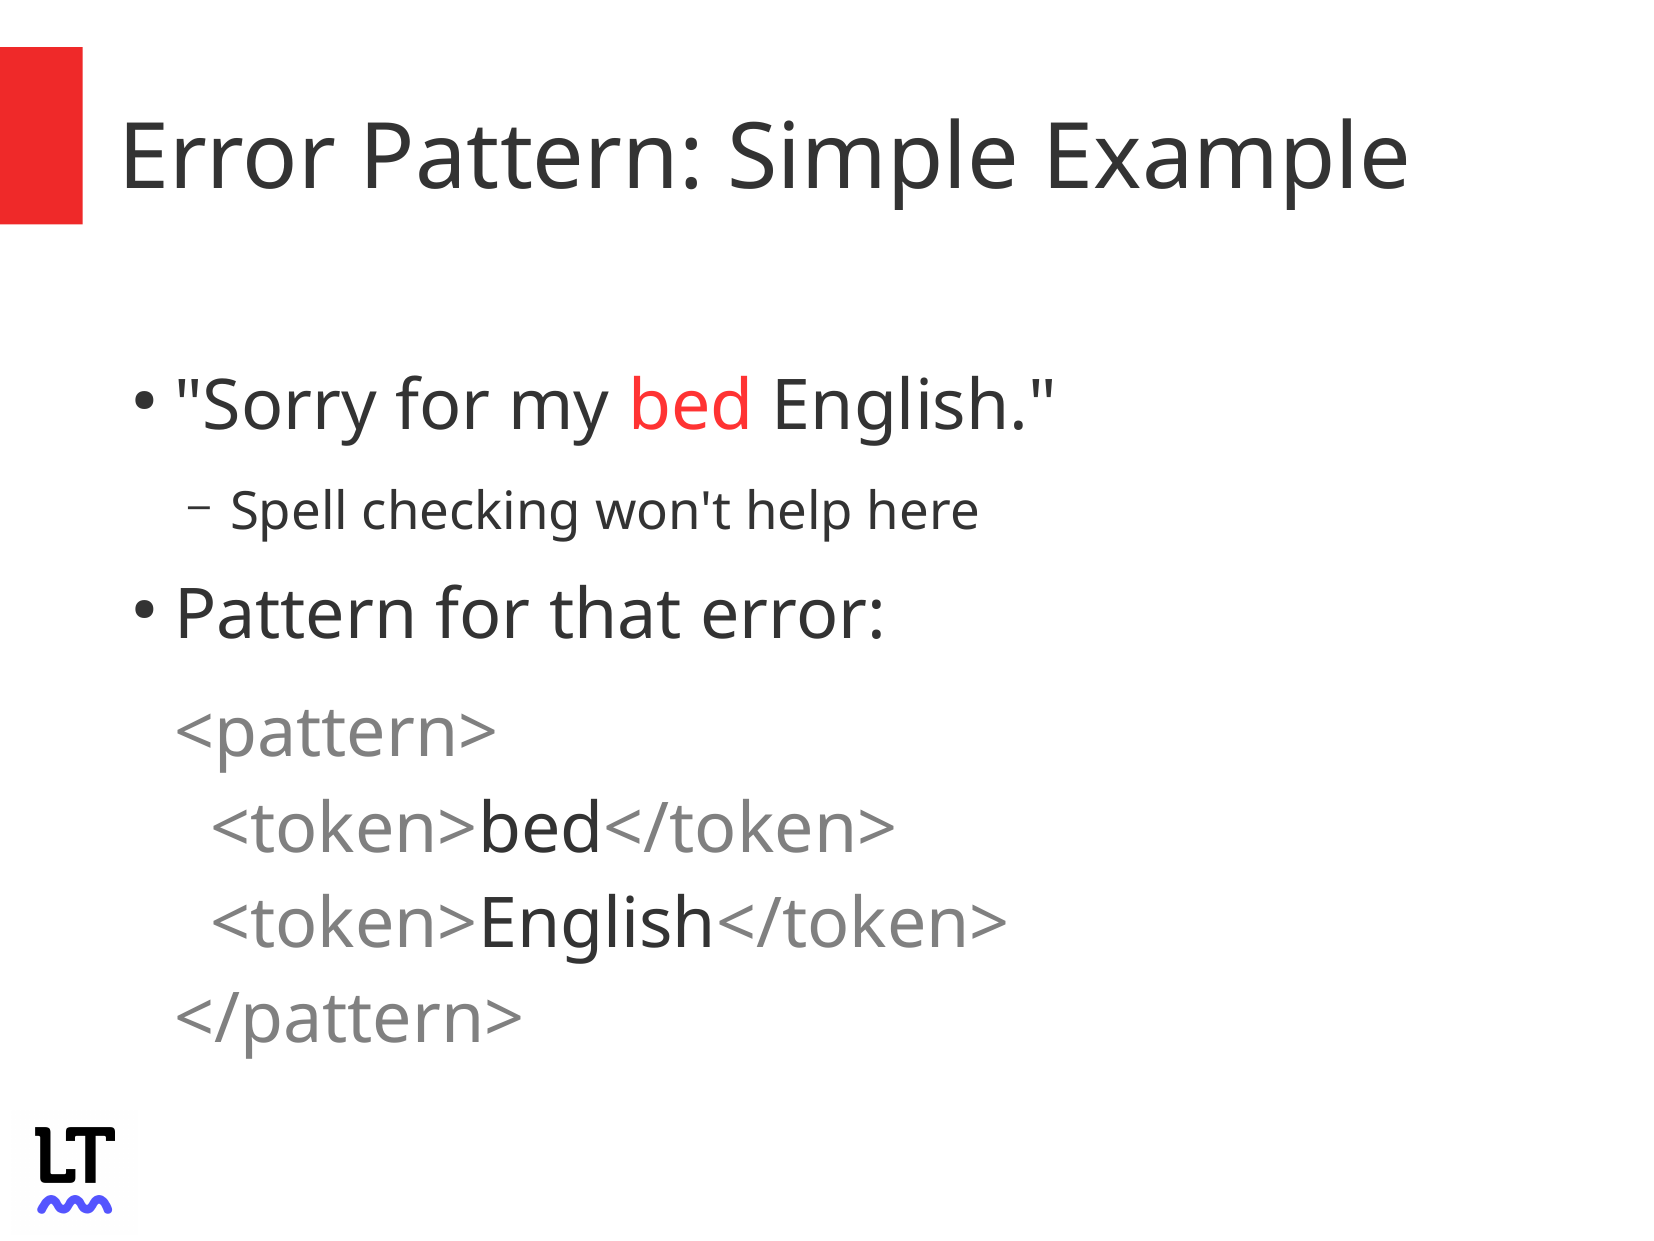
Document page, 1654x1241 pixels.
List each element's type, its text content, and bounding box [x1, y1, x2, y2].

list "Sorry for my bed English." Spell checking won't help here Pattern for that error: <pattern> <token>bed</token> <token>English</token> </pattern> [118, 354, 1536, 1074]
picture [11, 1110, 138, 1235]
title Error Pattern: Simple Example [118, 49, 1571, 257]
